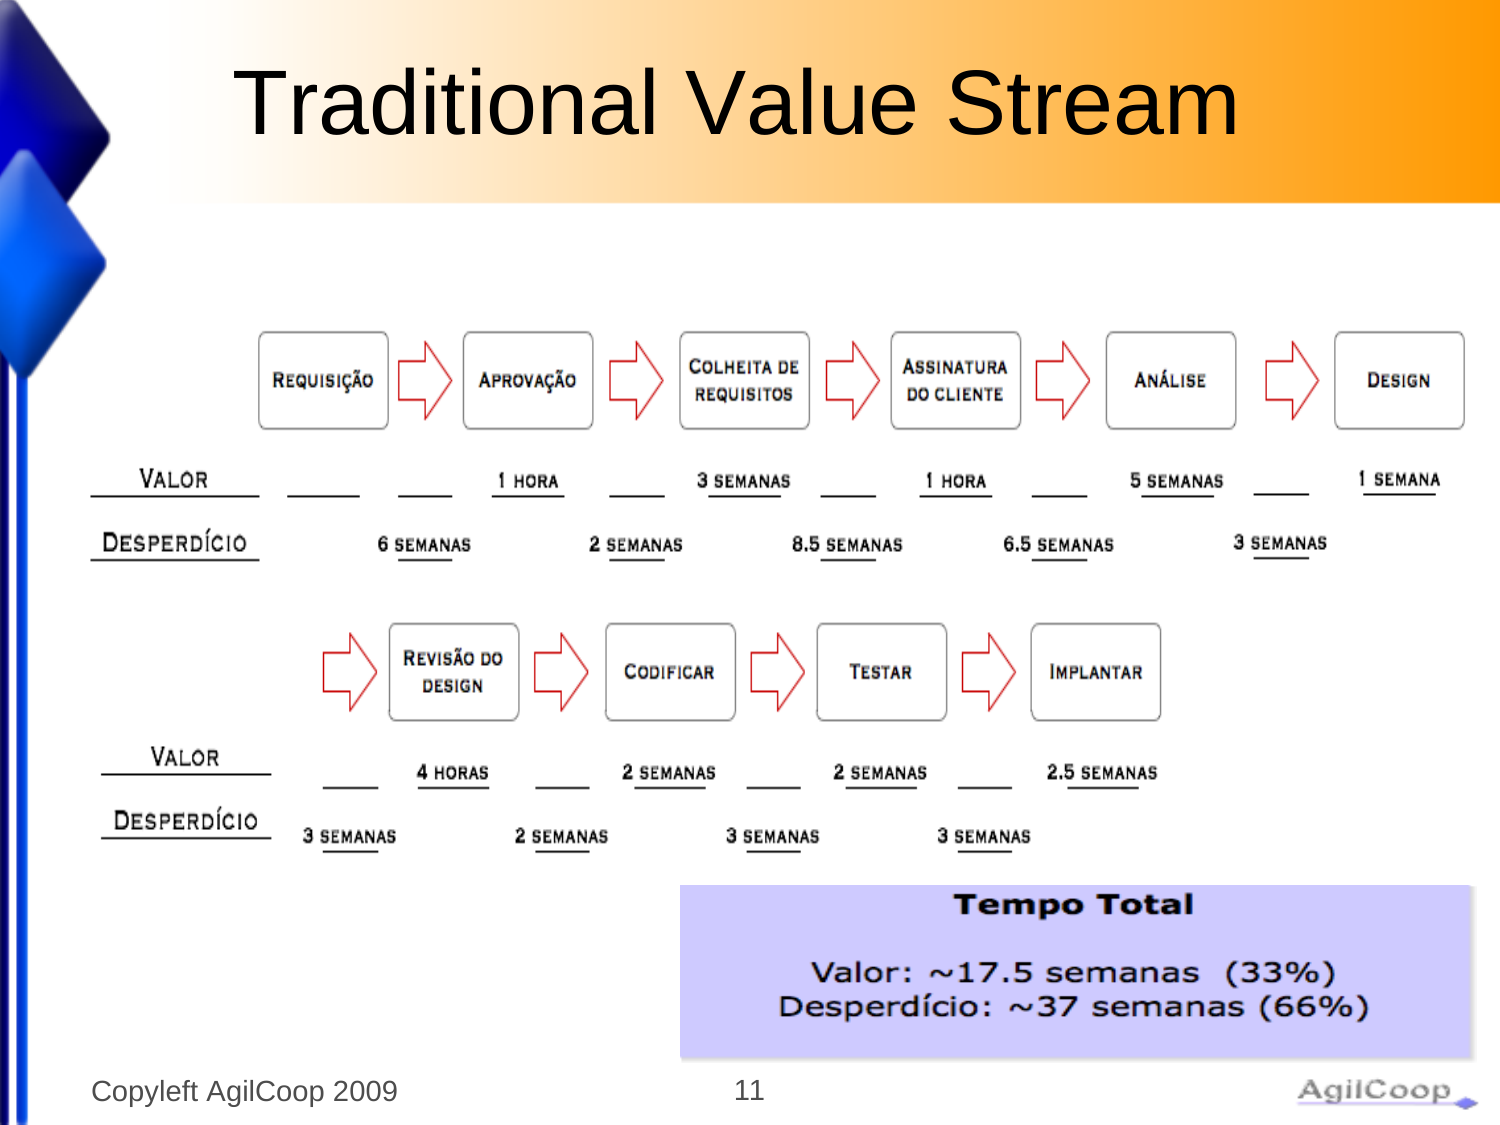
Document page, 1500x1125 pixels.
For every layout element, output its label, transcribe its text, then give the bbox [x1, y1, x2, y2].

picture [0, 0, 1500, 1125]
title Traditional Value Stream [75, 8, 1426, 197]
